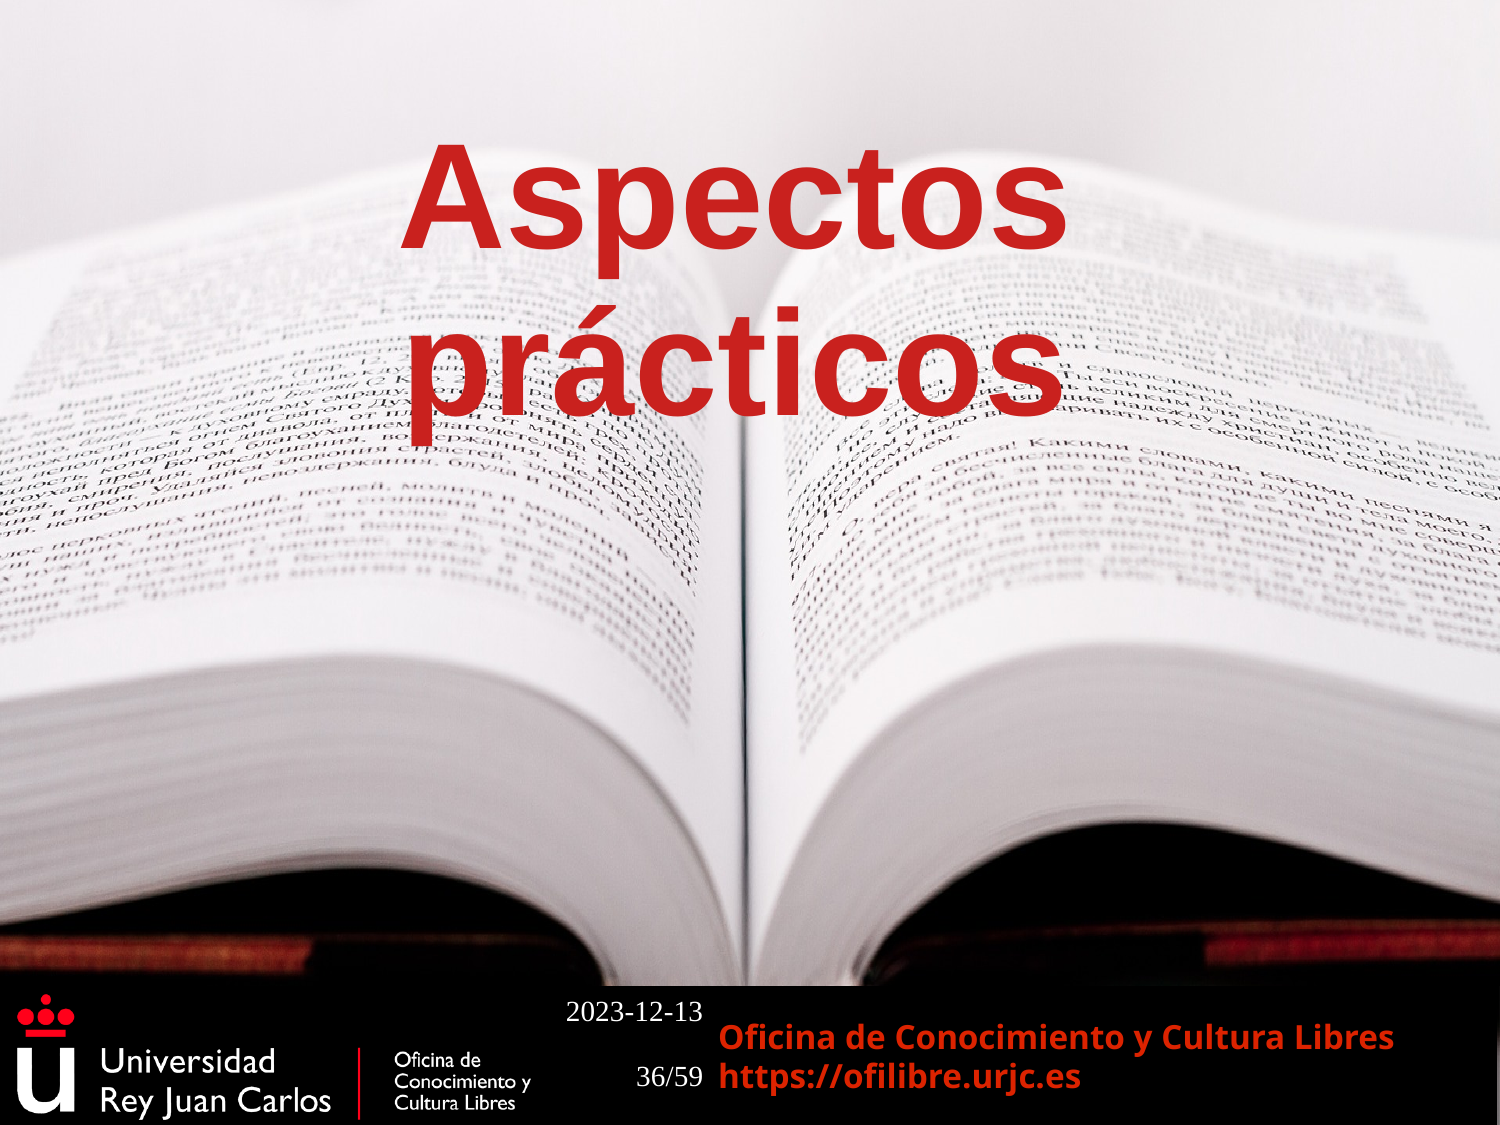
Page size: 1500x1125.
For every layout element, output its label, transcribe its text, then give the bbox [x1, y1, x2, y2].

text_box Aspectos prácticos [120, 104, 1351, 455]
picture [17, 994, 531, 1120]
title [75, 389, 1425, 578]
picture [0, 0, 1500, 1125]
